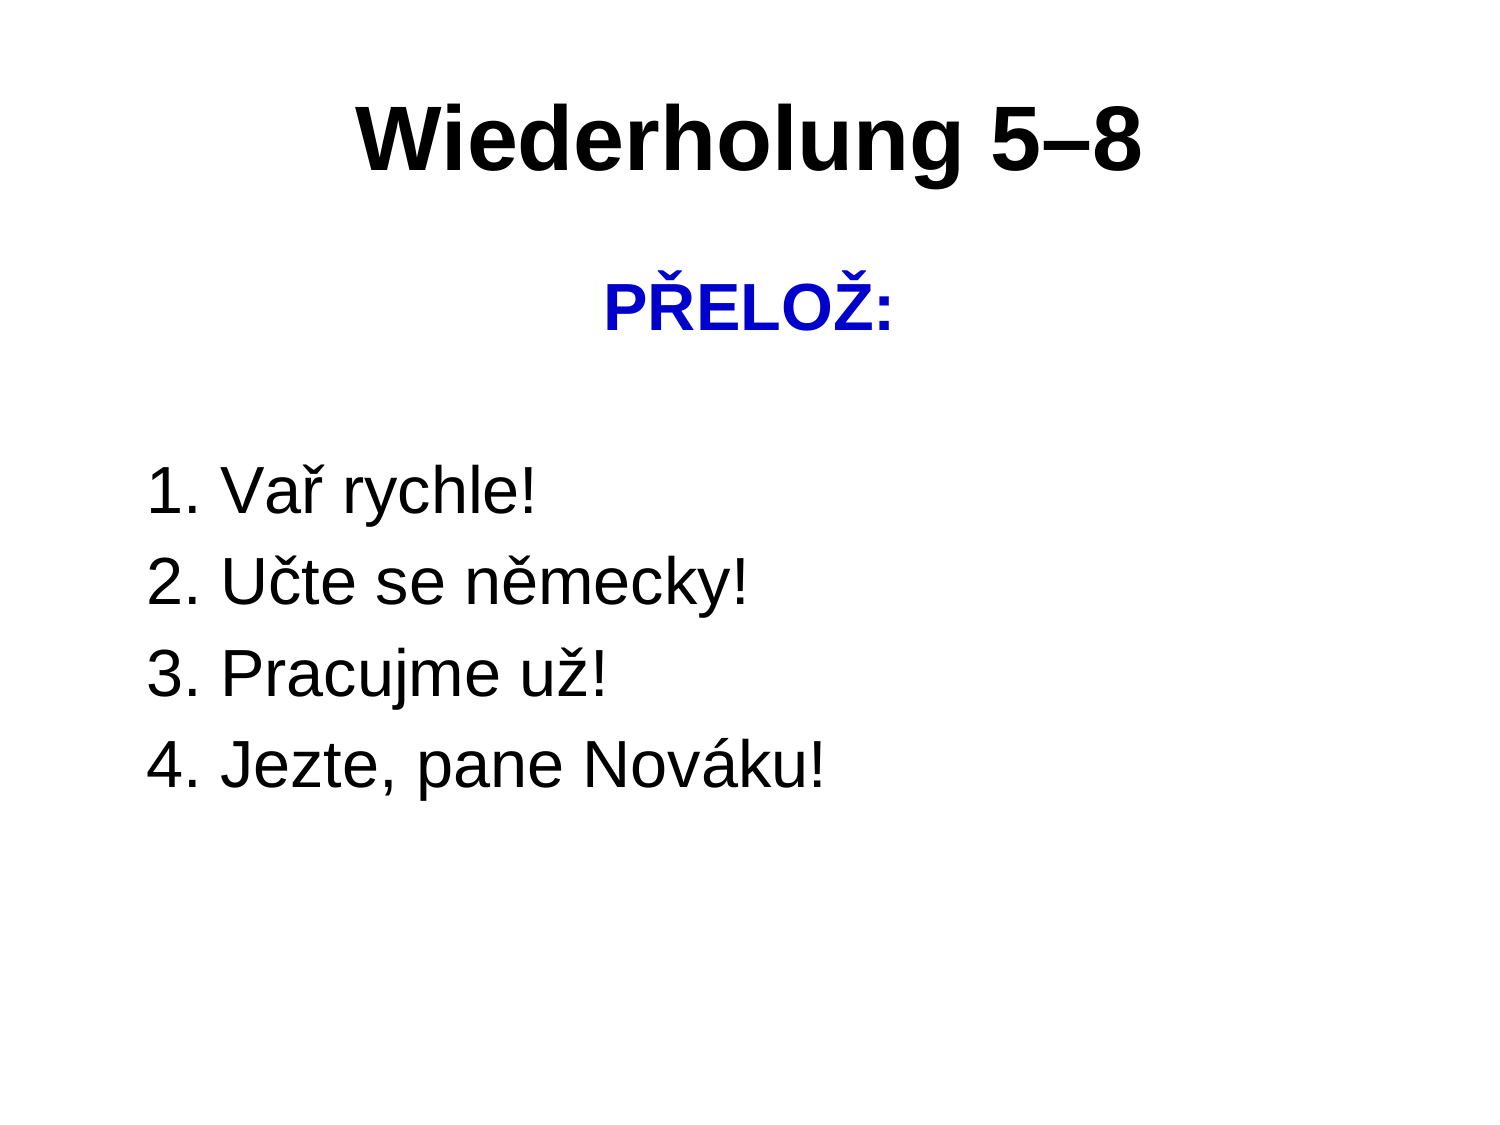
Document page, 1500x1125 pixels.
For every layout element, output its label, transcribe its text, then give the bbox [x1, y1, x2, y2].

list PŘELOŽ: 1. Vař rychle! 2. Učte se německy! 3. Pracujme už! 4. Jezte, pane Nováku! [75, 262, 1426, 1006]
title Wiederholung 5–8 [75, 45, 1426, 233]
